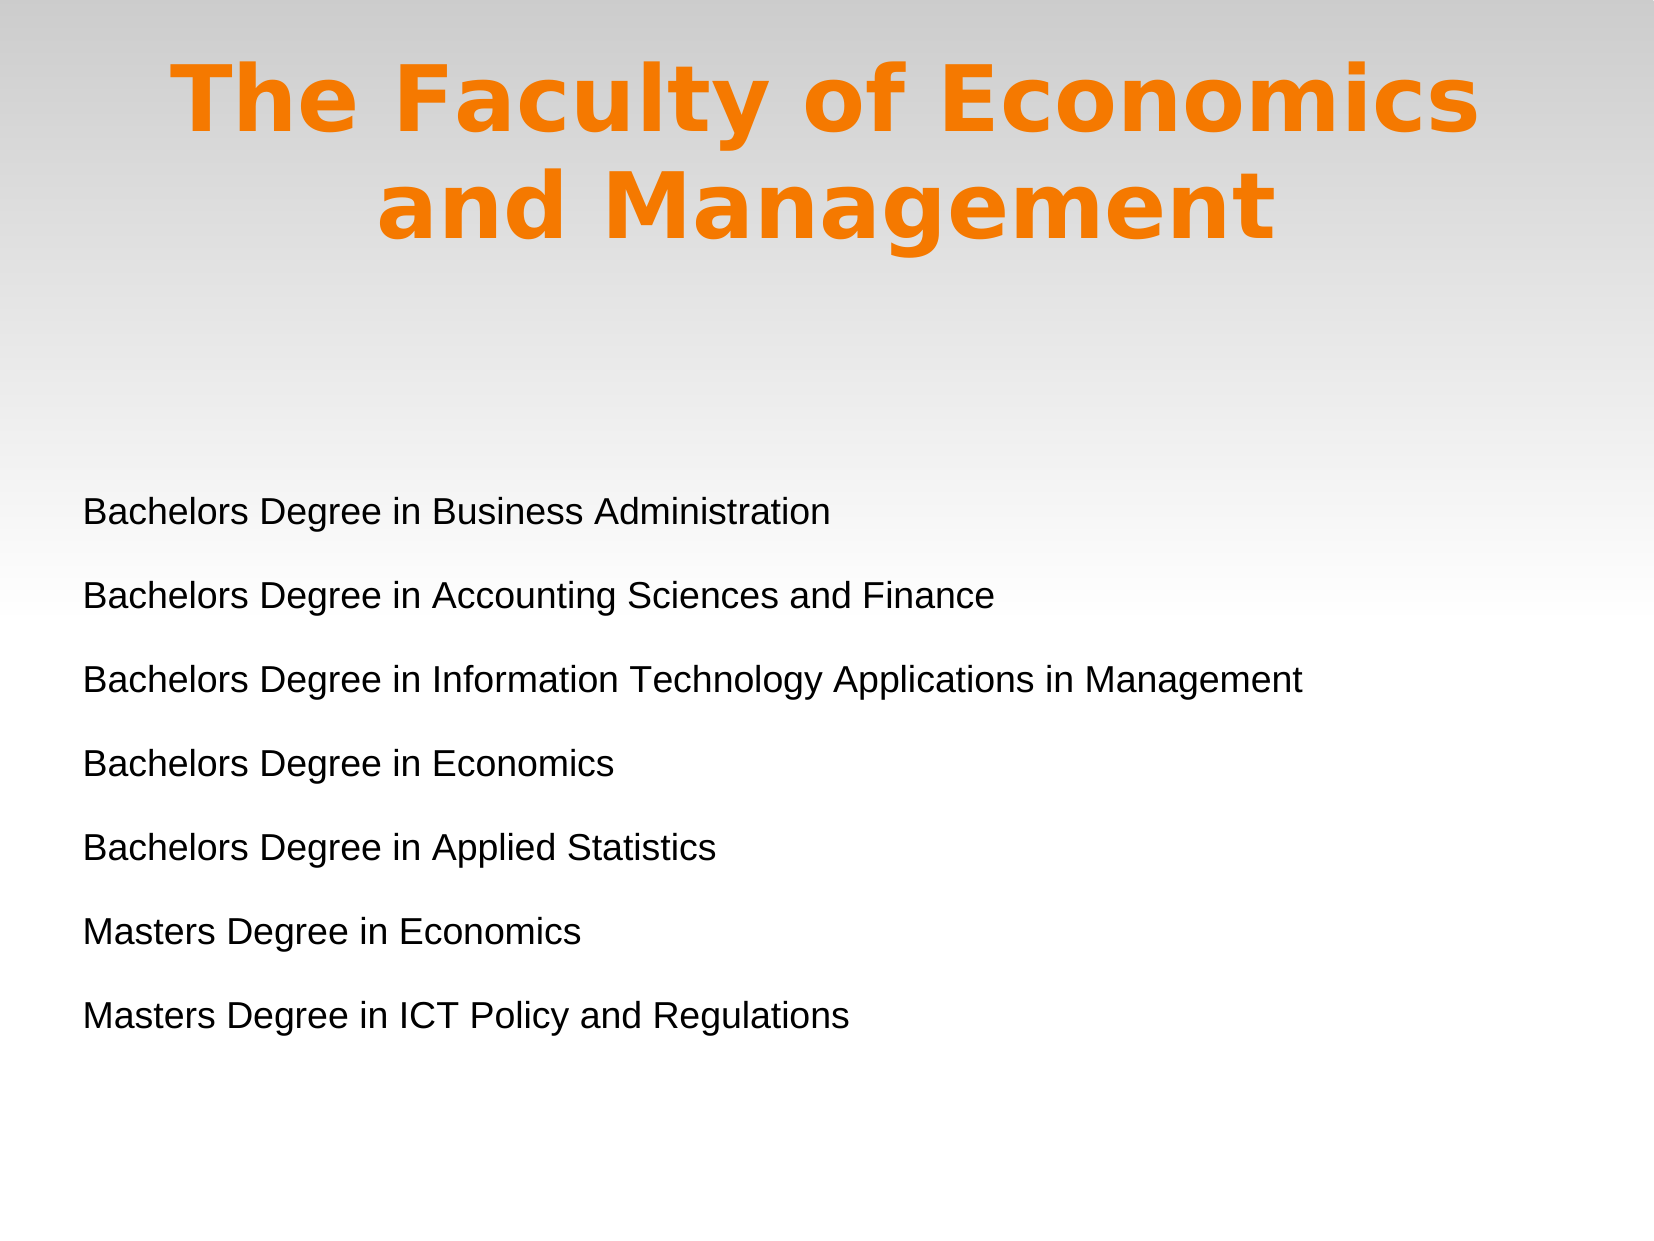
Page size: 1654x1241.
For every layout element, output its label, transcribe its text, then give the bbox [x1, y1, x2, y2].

title The Faculty of Economics and Management [82, 45, 1571, 261]
subtitle Bachelors Degree in Business Administration Bachelors Degree in Accounting Sciences and Finance Bachelors Degree in Information Technology Applications in Management Bachelors Degree in Economics Bachelors Degree in Applied Statistics Masters Degree in Economics Masters Degree in ICT Policy and Regulations [82, 361, 1571, 1166]
